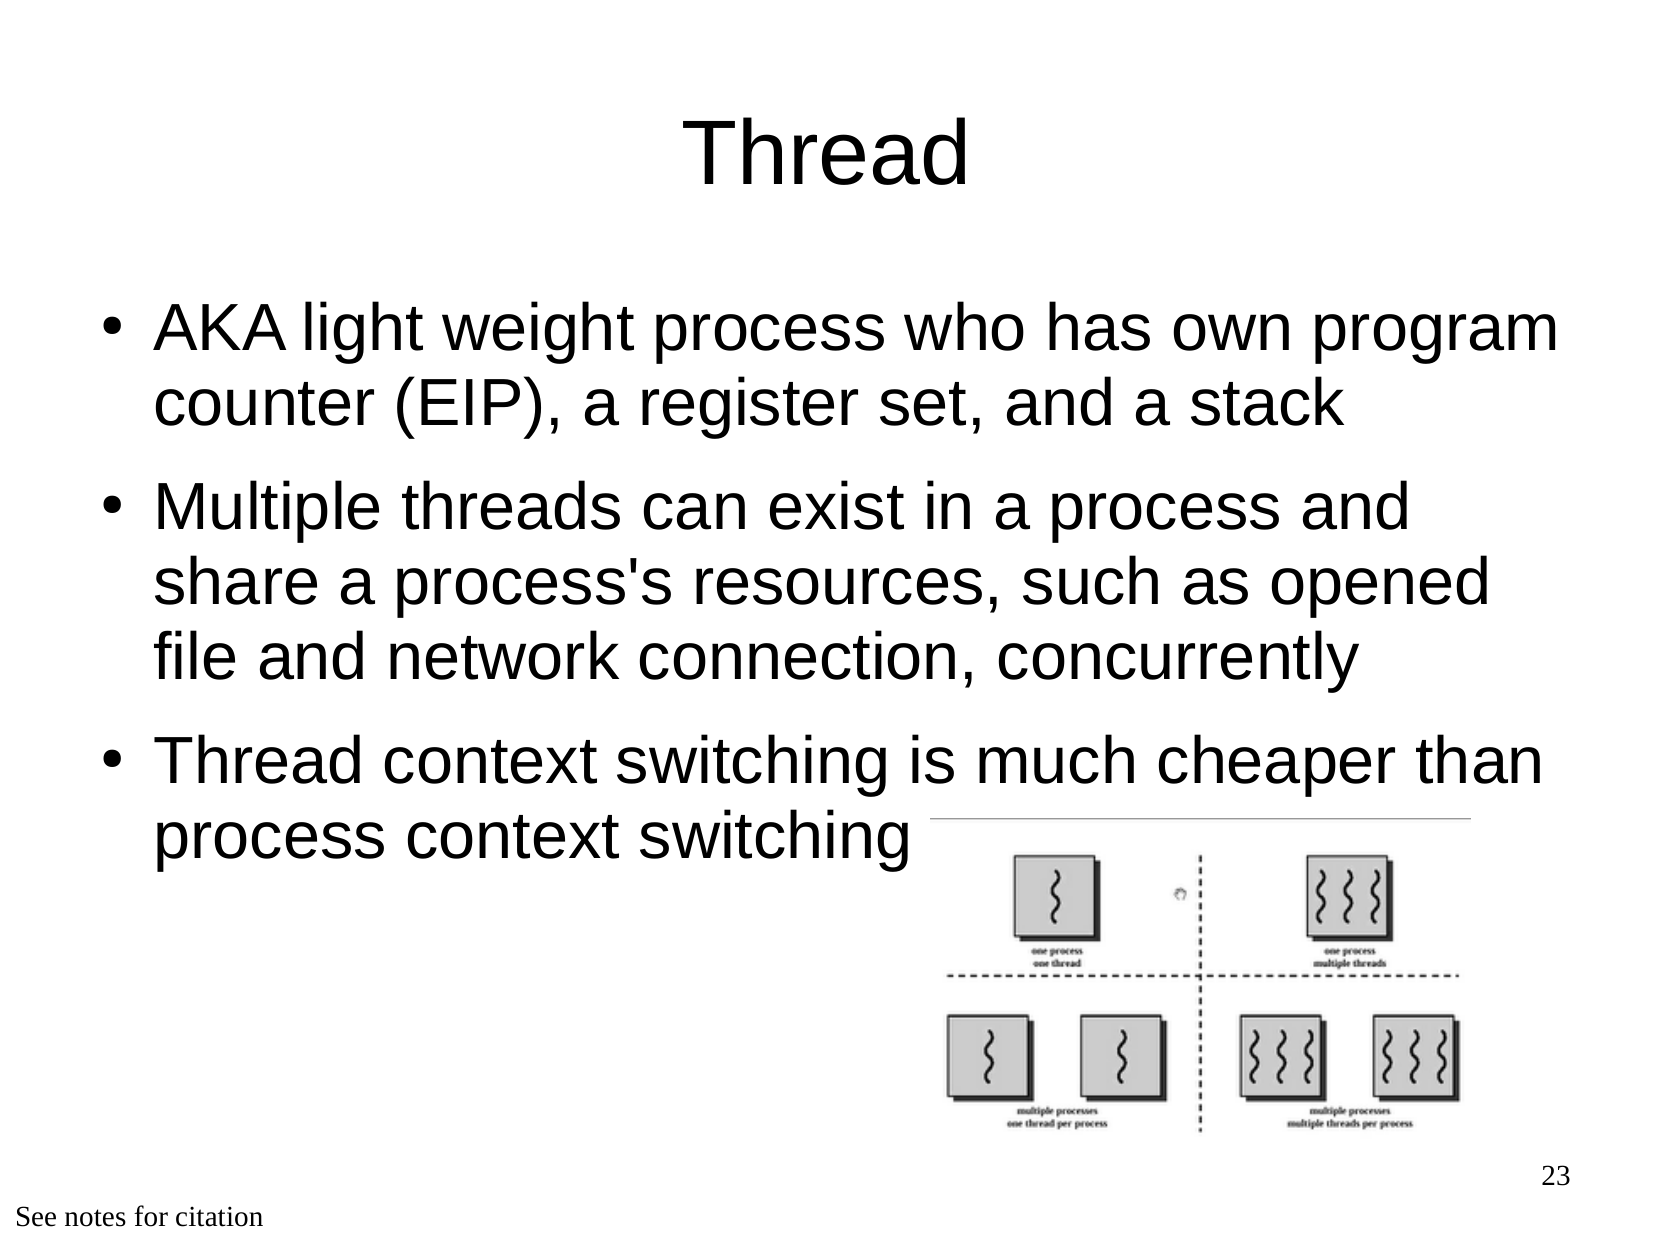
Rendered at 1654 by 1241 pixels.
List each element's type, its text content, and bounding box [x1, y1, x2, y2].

title Thread [82, 49, 1571, 257]
list AKA light weight process who has own program counter (EIP), a register set, and a stack Multiple threads can exist in a process and share a process's resources, such as opened file and network connection, concurrently Thread context switching is much cheaper than process context switching [82, 290, 1576, 1126]
picture [930, 818, 1471, 1150]
